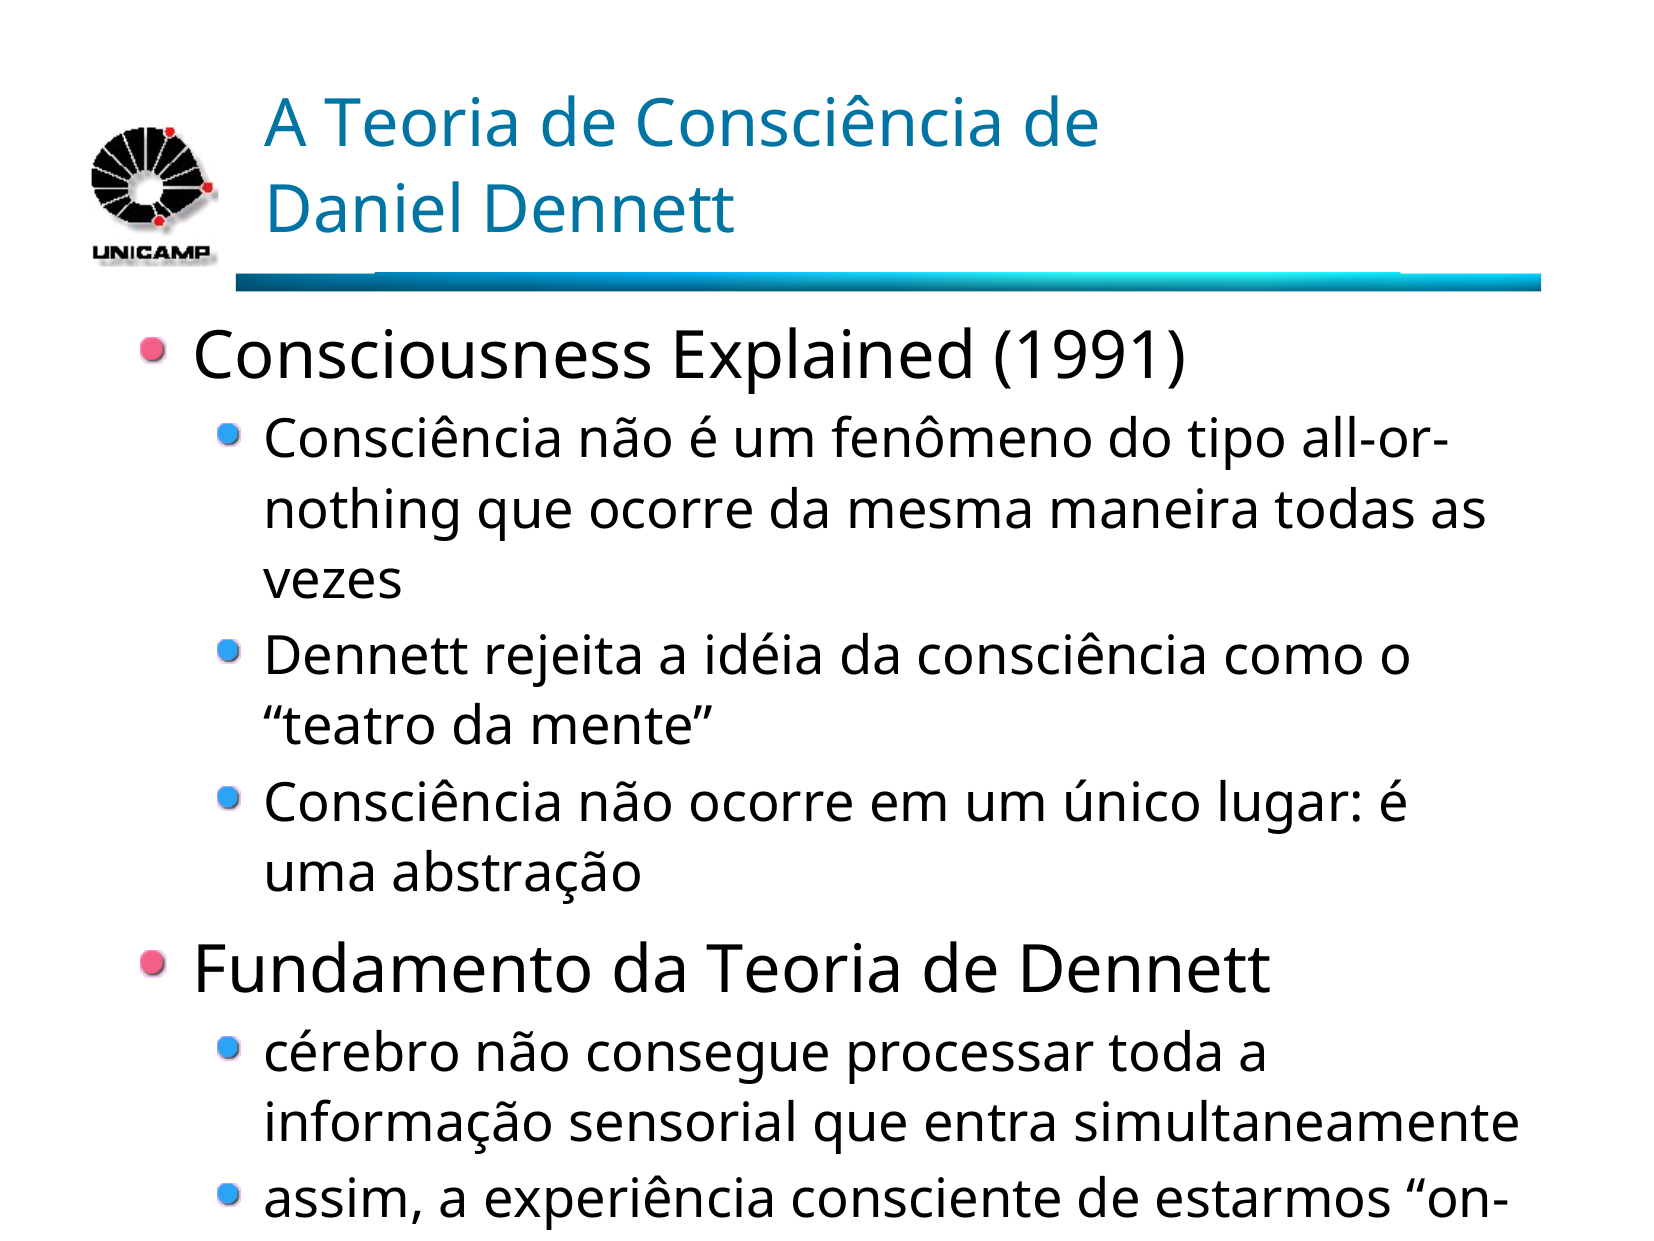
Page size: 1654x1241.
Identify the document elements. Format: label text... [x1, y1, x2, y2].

picture [125, 272, 1654, 295]
list Consciousness Explained (1991) Consciência não é um fenômeno do tipo all-or-nothing que ocorre da mesma maneira todas as vezes Dennett rejeita a idéia da consciência como o “teatro da mente” Consciência não ocorre em um único lugar: é uma abstração Fundamento da Teoria de Dennett cérebro não consegue processar toda a informação sensorial que entra simultaneamente assim, a experiência consciente de estarmos “on-line” é somente uma ilusão [121, 309, 1534, 1199]
picture [216, 1199, 242, 1208]
title A Teoria de Consciência de Daniel Dennett [264, 42, 1534, 250]
